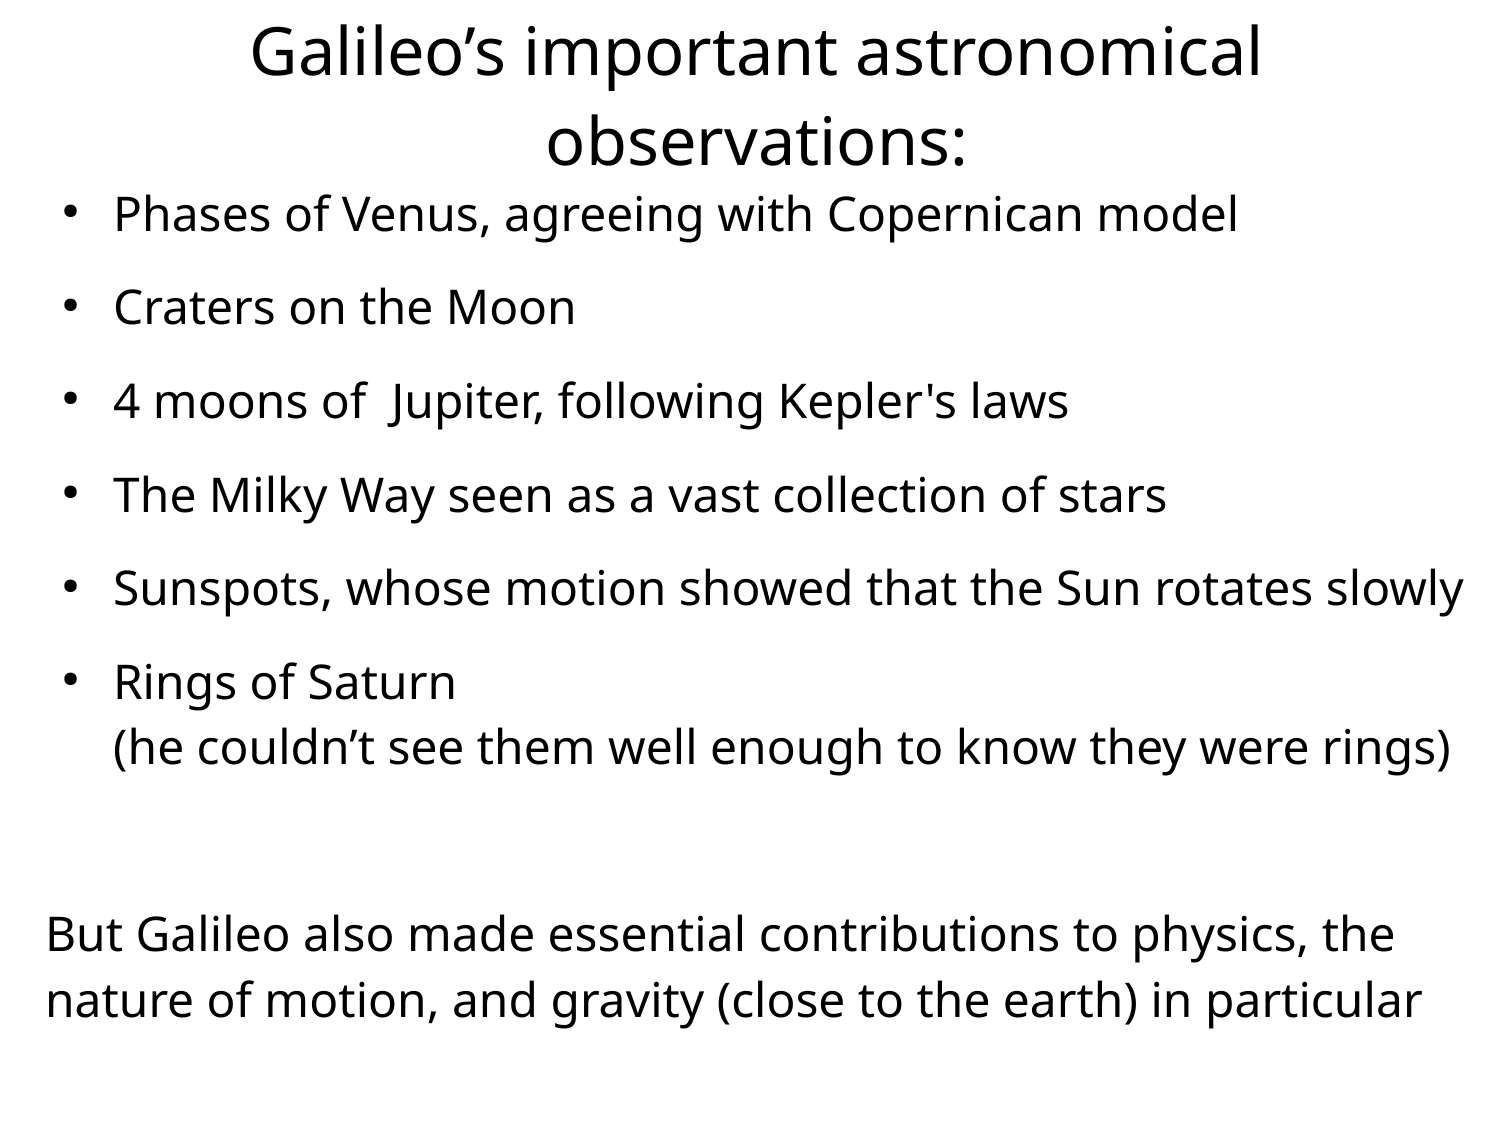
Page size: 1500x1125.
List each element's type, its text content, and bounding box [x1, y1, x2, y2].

list Phases of Venus, agreeing with Copernican model Craters on the Moon 4 moons of Jupiter, following Kepler's laws The Milky Way seen as a vast collection of stars Sunspots, whose motion showed that the Sun rotates slowly Rings of Saturn (he couldn’t see them well enough to know they were rings) But Galileo also made essential contributions to physics, the nature of motion, and gravity (close to the earth) in particular [45, 179, 1471, 1051]
title Galileo’s important astronomical observations: [45, 55, 1471, 134]
